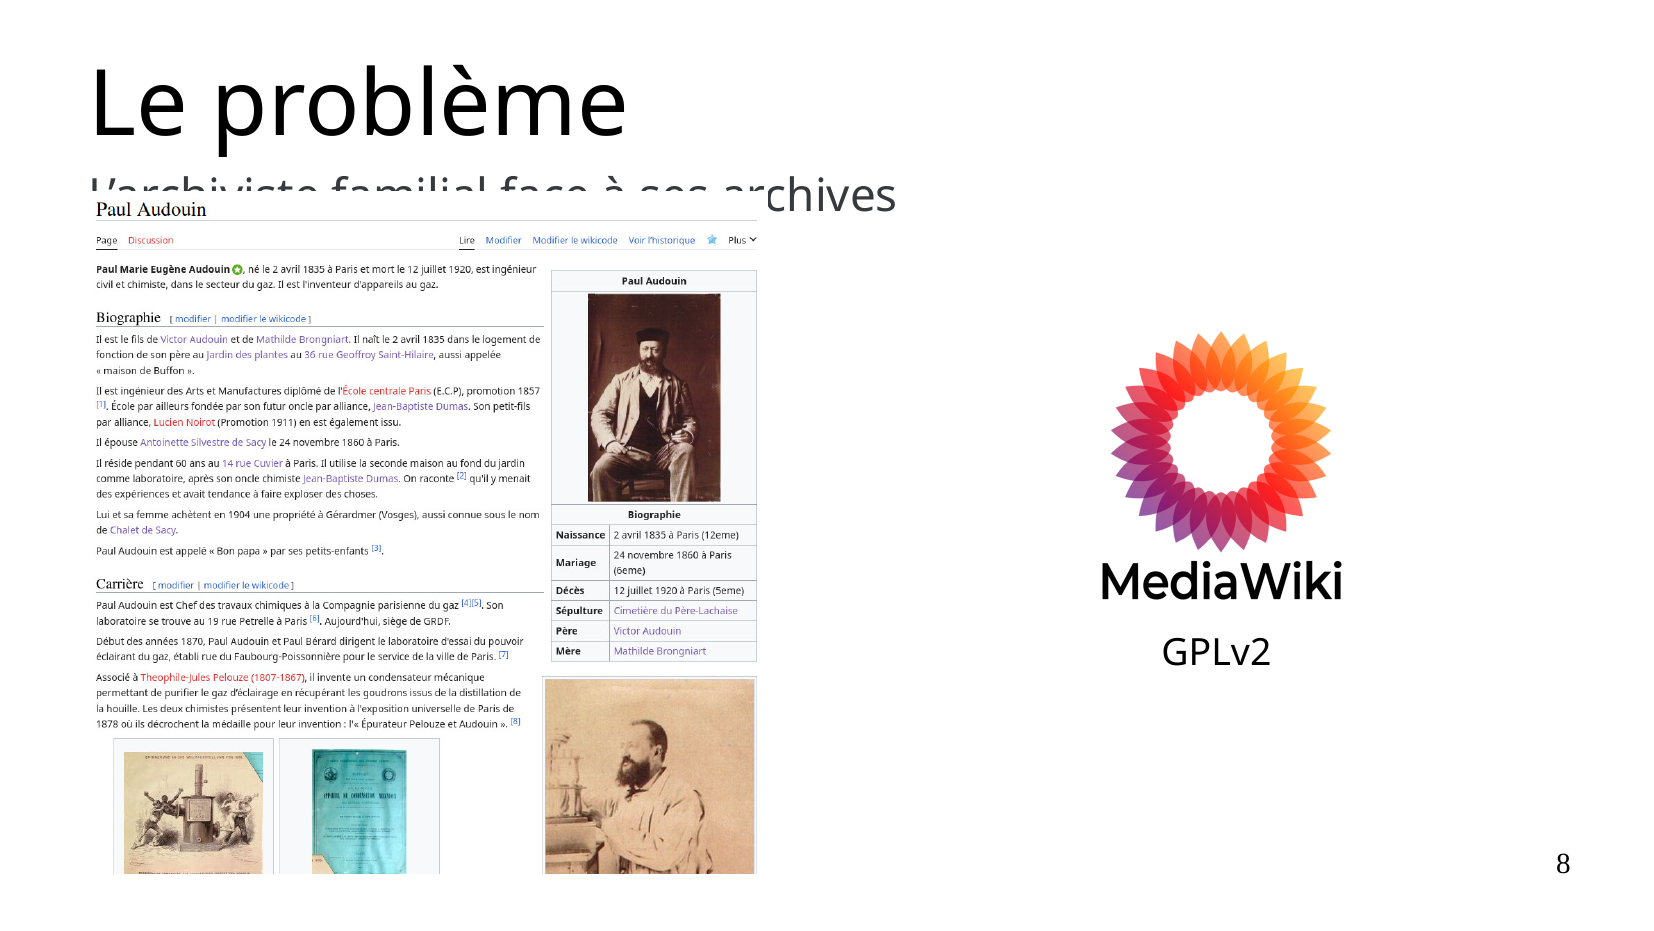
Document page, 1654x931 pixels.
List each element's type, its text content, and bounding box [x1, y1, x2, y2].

text_box GPLv2 [1127, 618, 1306, 709]
picture [88, 191, 768, 874]
picture [1073, 316, 1371, 614]
title Le problème L’archiviste familial face à ses archives [88, 37, 1577, 193]
